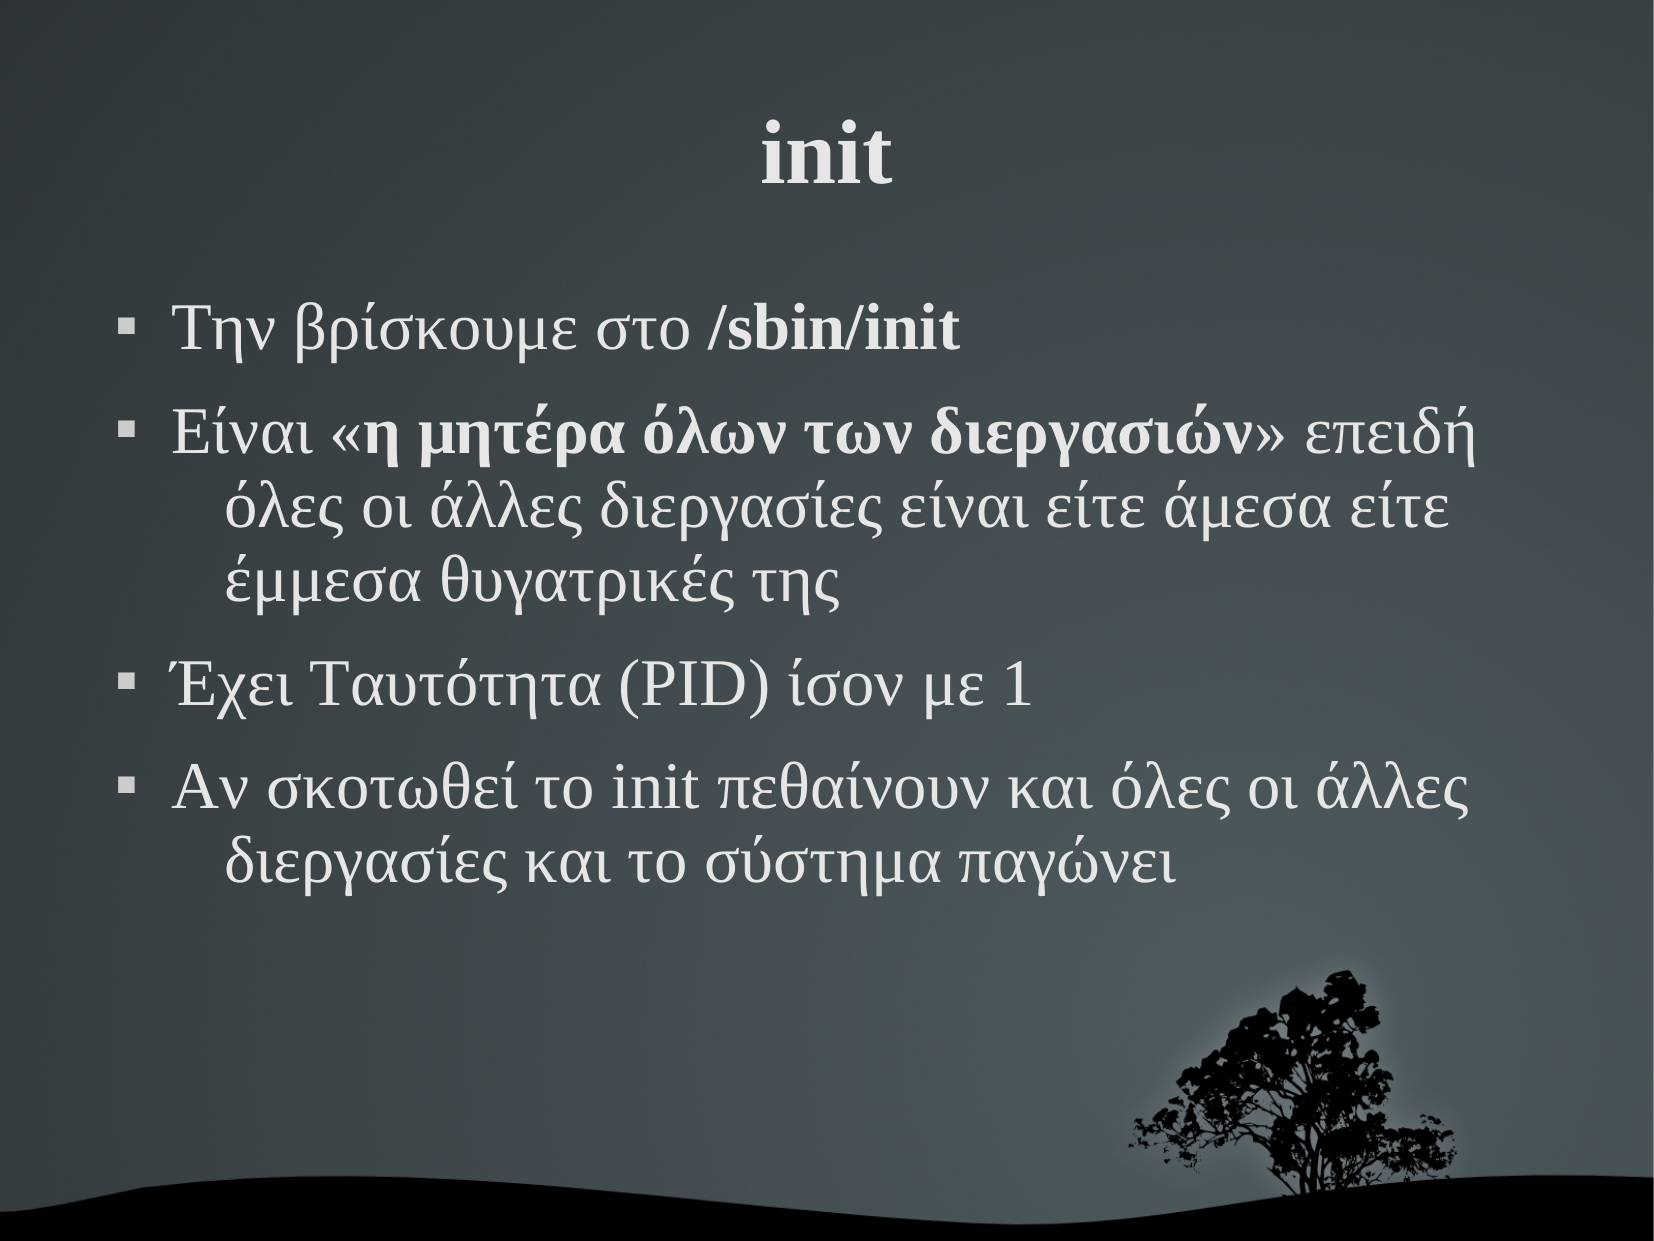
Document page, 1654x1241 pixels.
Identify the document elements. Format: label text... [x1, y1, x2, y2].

picture [0, 0, 1654, 1241]
title init [82, 49, 1571, 257]
list Την βρίσκουμε στο /sbin/init Είναι «η μητέρα όλων των διεργασιών» επειδή όλες οι άλλες διεργασίες είναι είτε άμεσα είτε έμμεσα θυγατρικές της Έχει Ταυτότητα (PID) ίσον με 1 Αν σκοτωθεί το init πεθαίνουν και όλες οι άλλες διεργασίες και το σύστημα παγώνει [82, 290, 1571, 1109]
